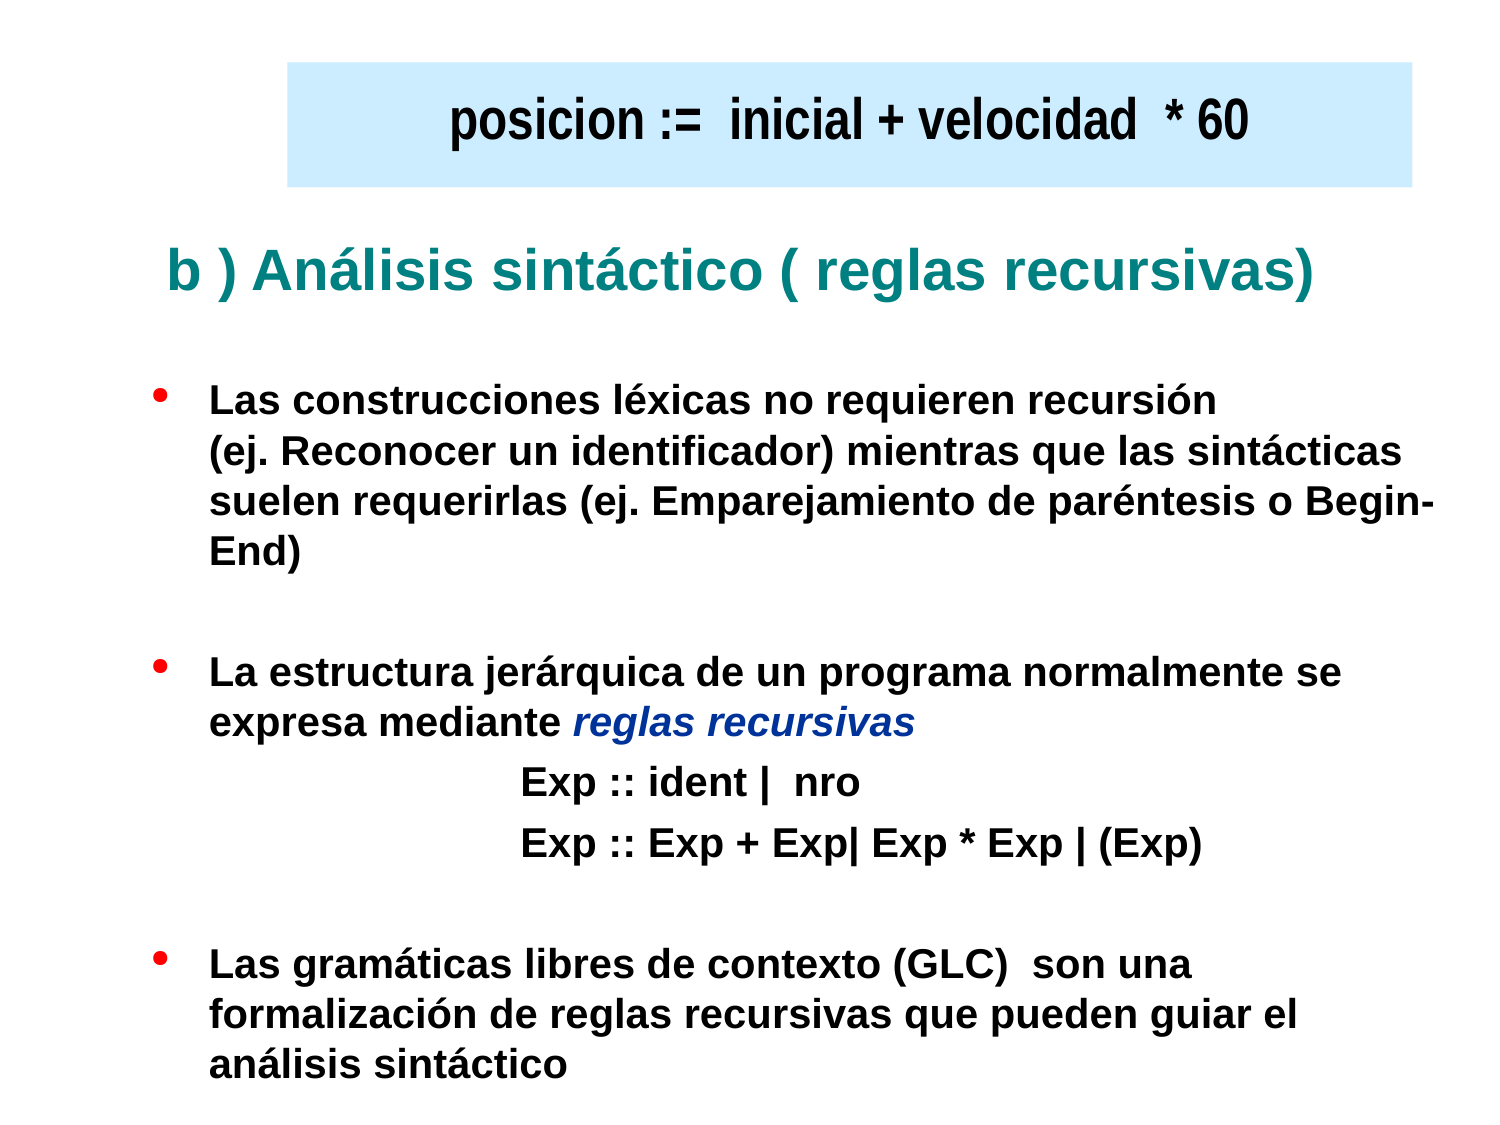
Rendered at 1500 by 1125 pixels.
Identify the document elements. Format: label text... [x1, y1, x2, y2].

title posicion := inicial + velocidad * 60 [287, 62, 1413, 188]
list b ) Análisis sintáctico ( reglas recursivas) Las construcciones léxicas no requieren recursión (ej. Reconocer un identificador) mientras que las sintácticas suelen requerirlas (ej. Emparejamiento de paréntesis o Begin-End) La estructura jerárquica de un programa normalmente se expresa mediante reglas recursivas Exp :: ident | nro Exp :: Exp + Exp| Exp * Exp | (Exp) Las gramáticas libres de contexto (GLC) son una formalización de reglas recursivas que pueden guiar el análisis sintáctico [137, 224, 1463, 1125]
